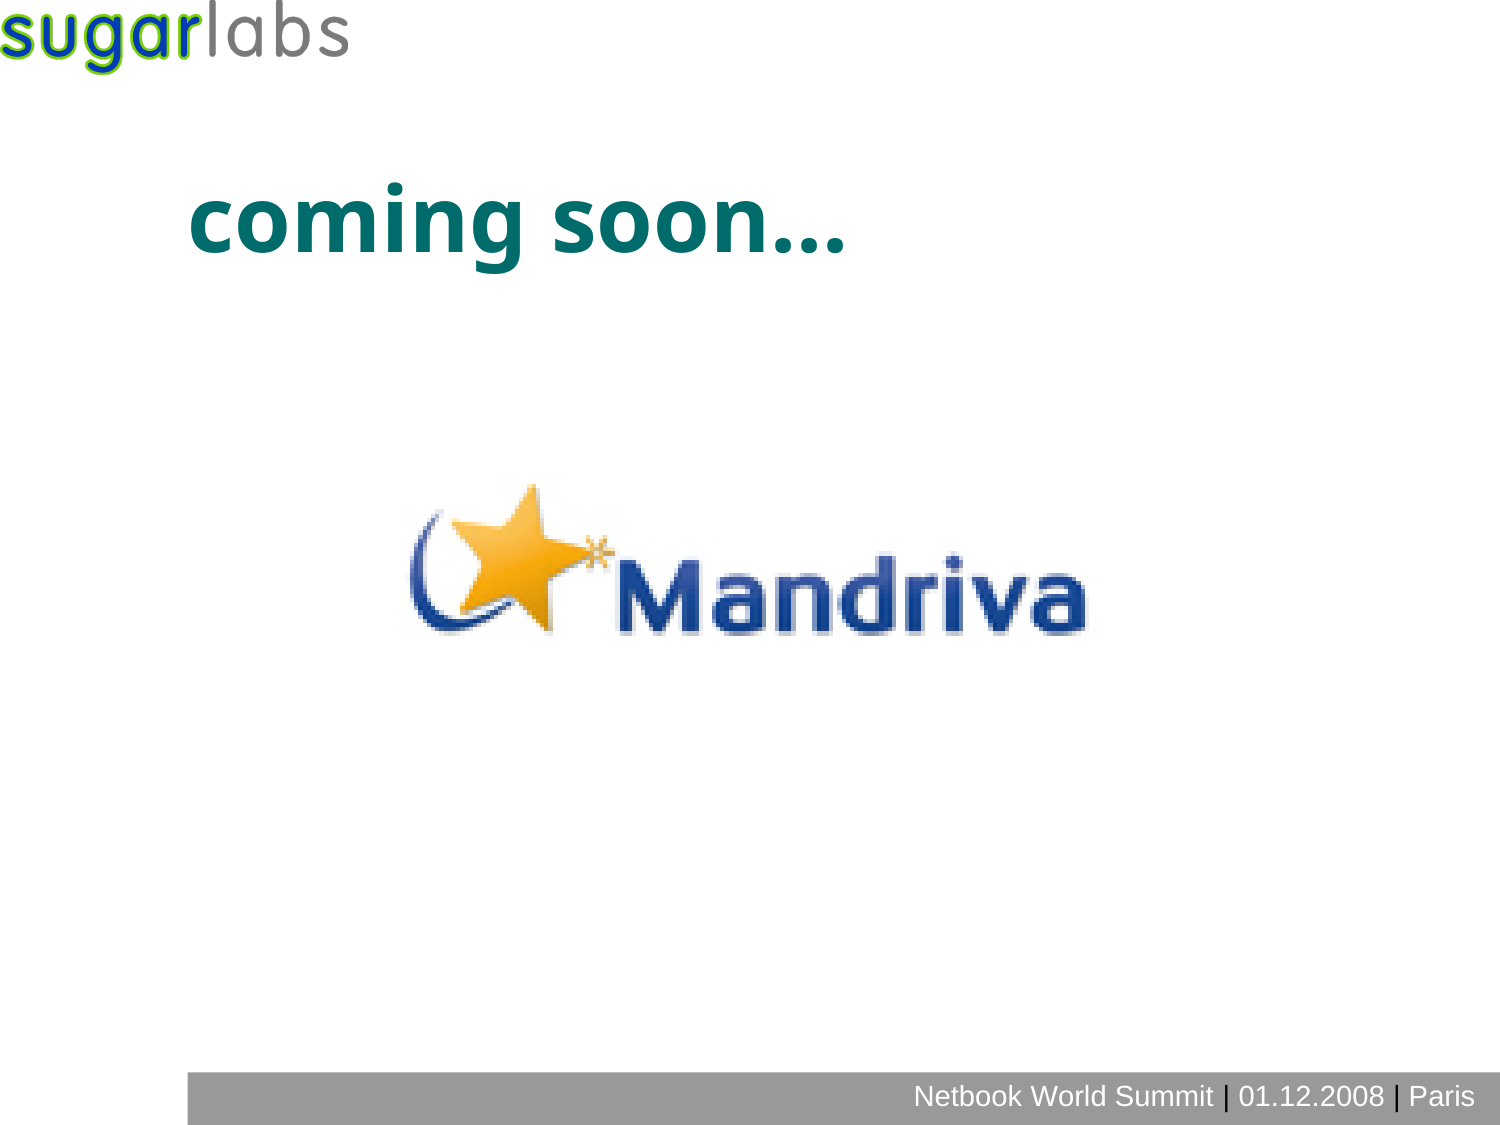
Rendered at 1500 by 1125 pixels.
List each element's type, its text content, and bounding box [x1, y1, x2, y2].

picture [331, 472, 1169, 653]
title coming soon... [187, 82, 1500, 331]
picture [0, 0, 348, 75]
